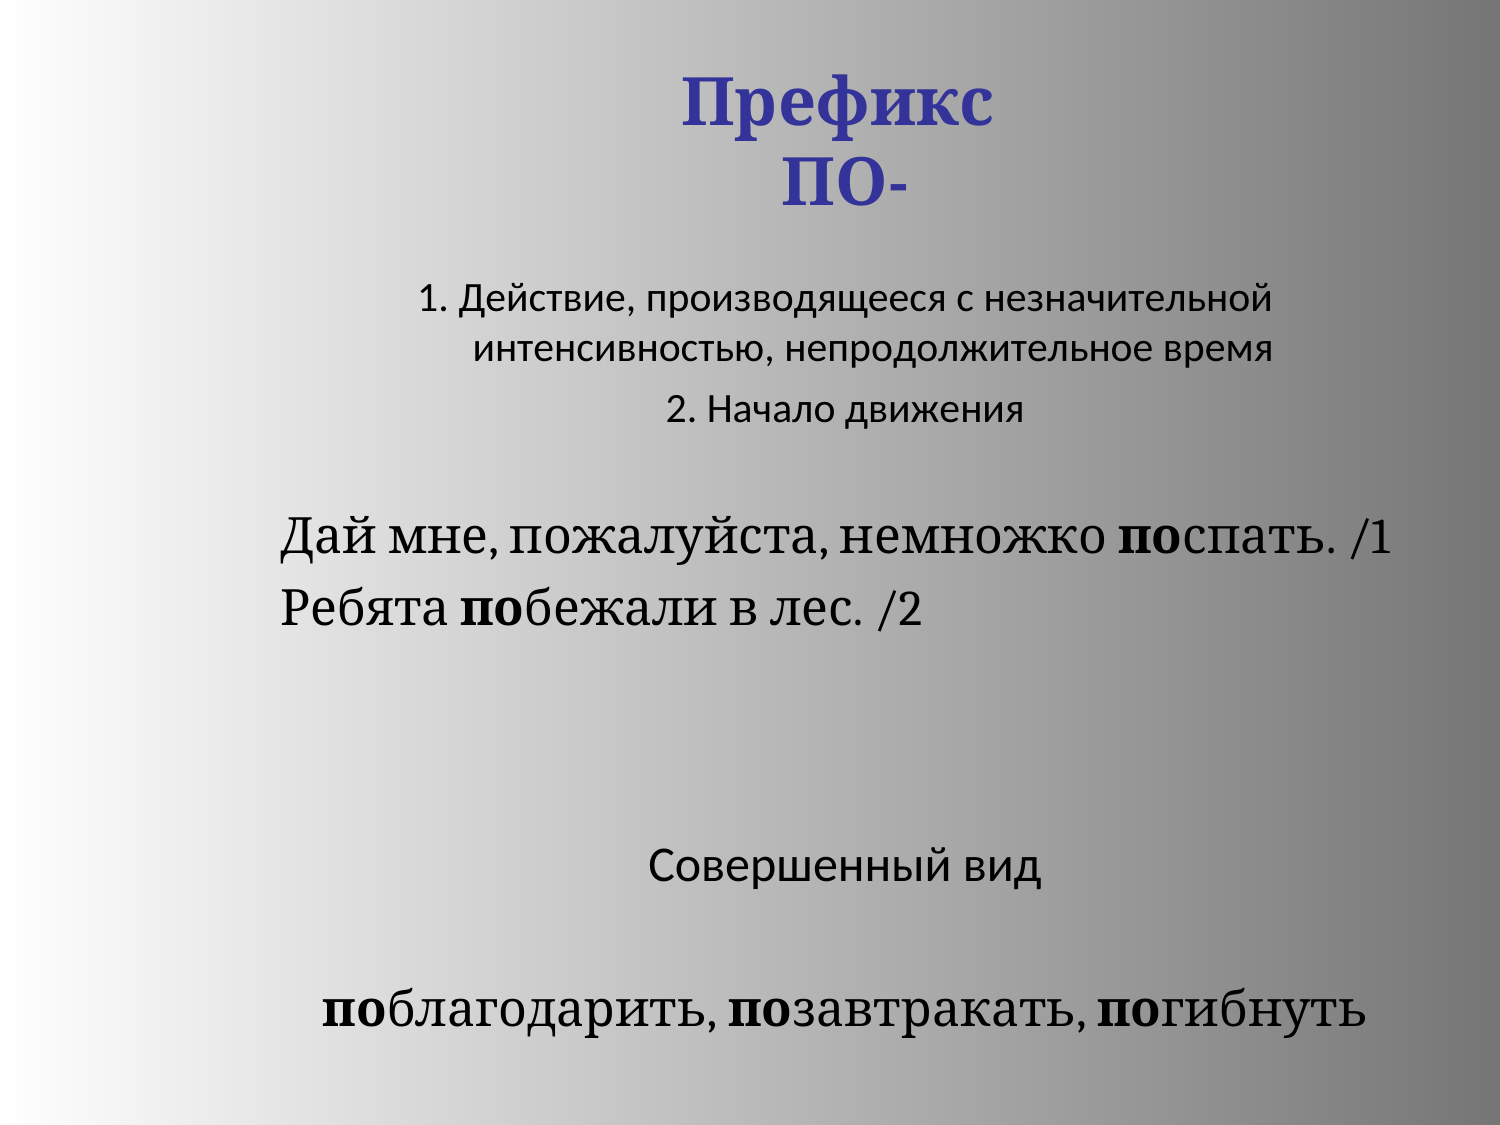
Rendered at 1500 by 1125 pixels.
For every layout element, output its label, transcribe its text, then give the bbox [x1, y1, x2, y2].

title Префикс ПО- [265, 45, 1426, 233]
list 1. Действие, производящееся с незначительной интенсивностью, непродолжительное время 2. Начало движения Дай мне, пожалуйста, немножко поспать. /1 Ребята побежали в лес. /2 [265, 262, 1426, 717]
text_box Совершенный вид поблагодарить, позавтракать, погибнуть [265, 751, 1426, 1052]
